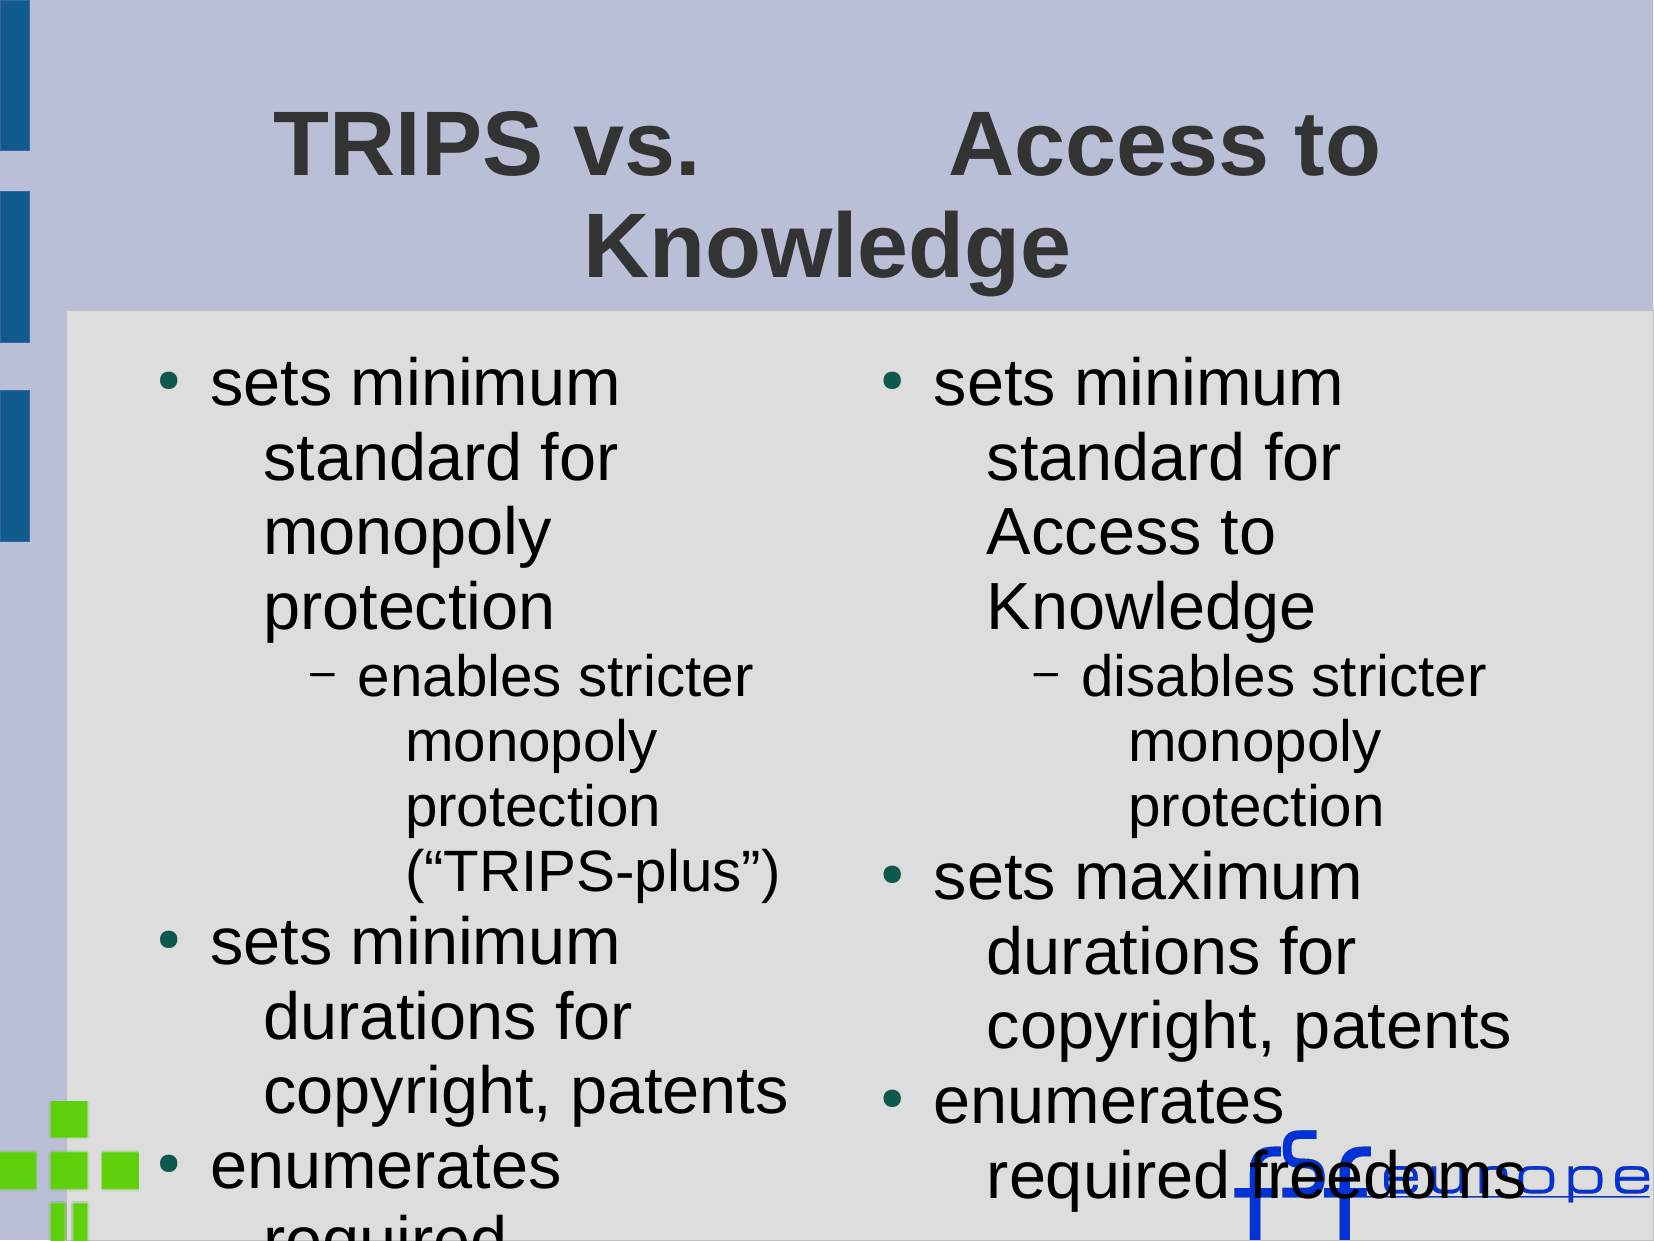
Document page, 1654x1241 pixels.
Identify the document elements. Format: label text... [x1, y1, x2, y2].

list sets minimum standard for Access to Knowledge disables stricter monopoly protection sets maximum durations for copyright, patents enumerates required freedoms [845, 344, 1535, 1127]
title TRIPS vs. Access to Knowledge [121, 91, 1534, 299]
list sets minimum standard for monopoly protection enables stricter monopoly protection (“TRIPS-plus”) sets minimum durations for copyright, patents enumerates required protection mechanisms [121, 344, 811, 1127]
picture [0, 1101, 139, 1241]
picture [1230, 1129, 1654, 1241]
